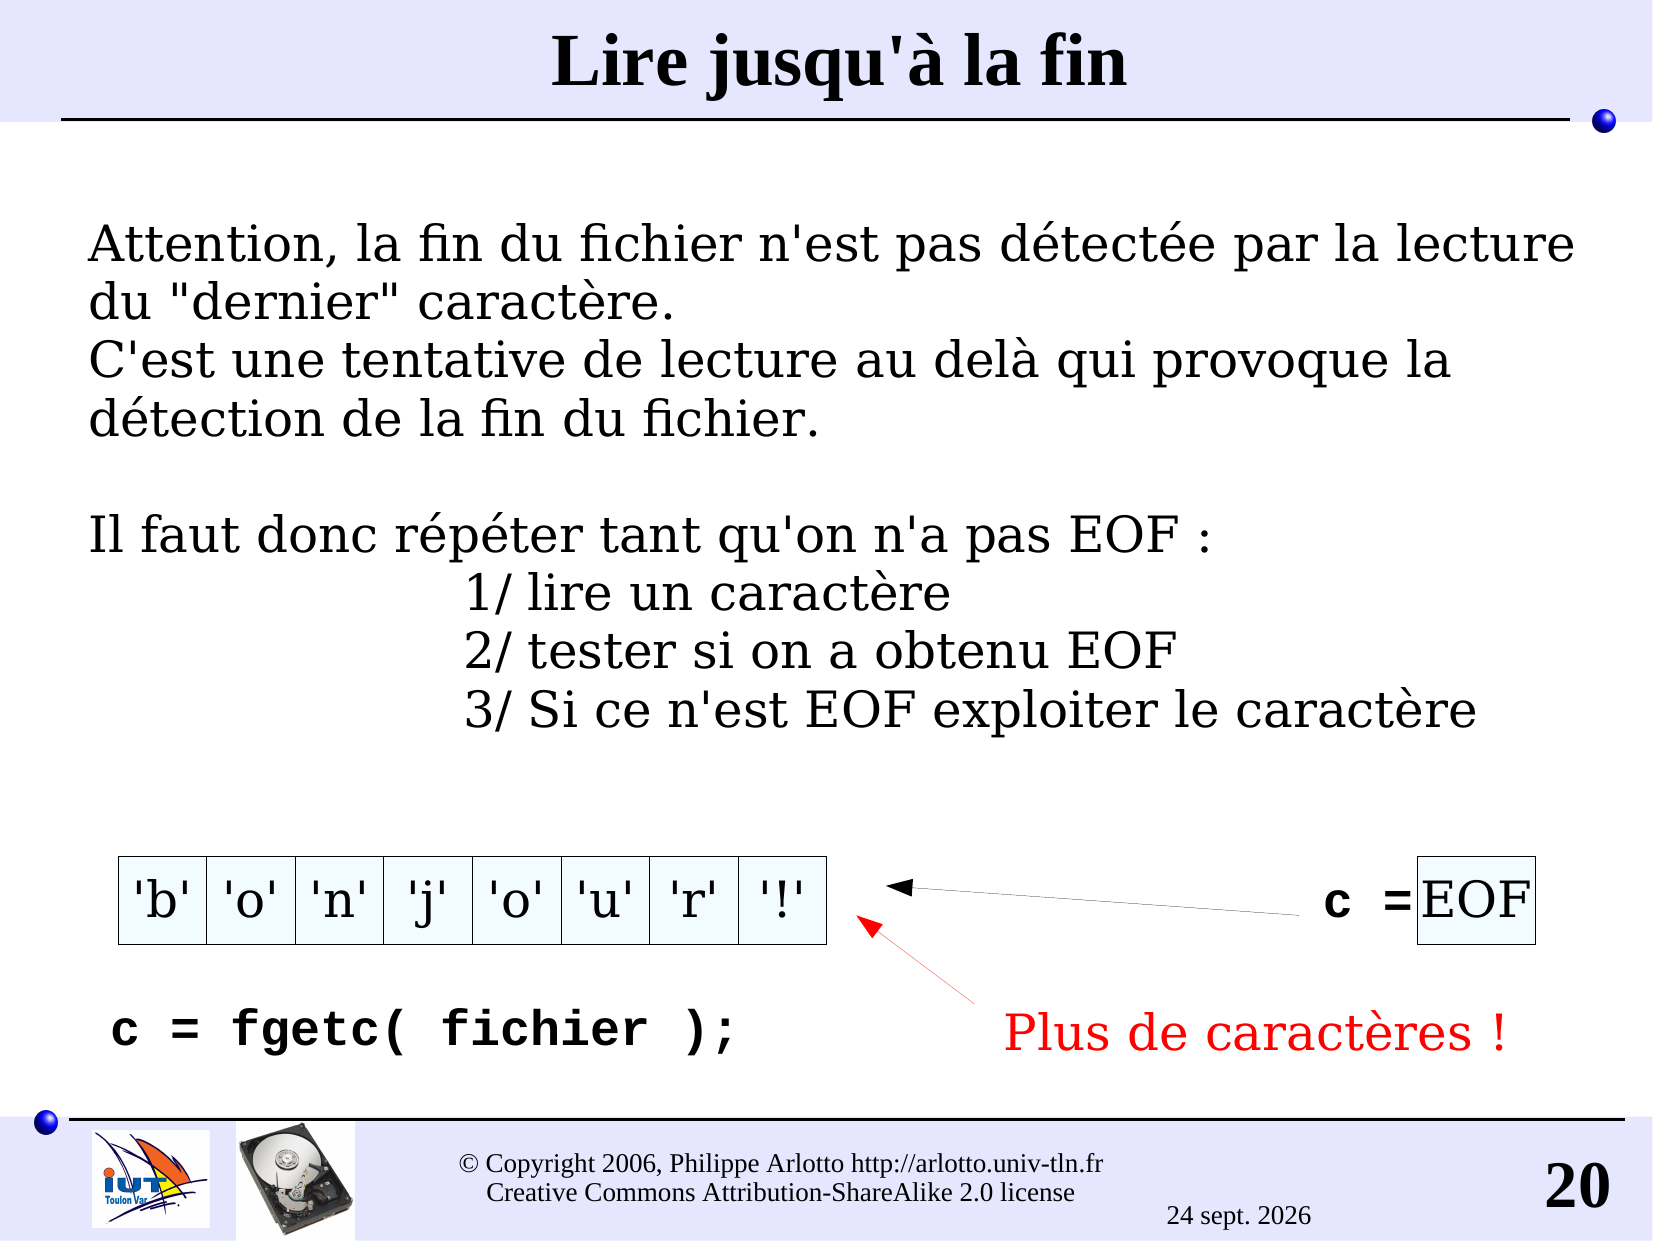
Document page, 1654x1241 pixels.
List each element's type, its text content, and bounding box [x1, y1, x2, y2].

picture [236, 1121, 355, 1241]
text_box EOF [1417, 856, 1536, 945]
text_box Attention, la fin du fichier n'est pas détectée par la lecture du "dernier" caractère. C'est une tentative de lecture au delà qui provoque la détection de la fin du fichier. Il faut donc répéter tant qu'on n'a pas EOF : 1/ lire un caractère 2/ tester si on a obtenu EOF 3/ Si ce n'est EOF exploiter le caractère [88, 214, 1580, 798]
title Lire jusqu'à la fin [95, 11, 1585, 110]
text_box 'n' [295, 856, 383, 945]
text_box 'b' [118, 856, 206, 945]
text_box 'u' [561, 856, 649, 945]
text_box c = fgetc( fichier ); [109, 1003, 741, 1063]
text_box c = [1322, 876, 1413, 935]
text_box '!' [738, 856, 827, 945]
text_box Plus de caractères ! [1003, 1003, 1565, 1063]
text_box 'r' [649, 856, 738, 945]
text_box 'o' [206, 856, 295, 945]
text_box 'o' [472, 856, 561, 945]
text_box 'j' [383, 856, 472, 945]
